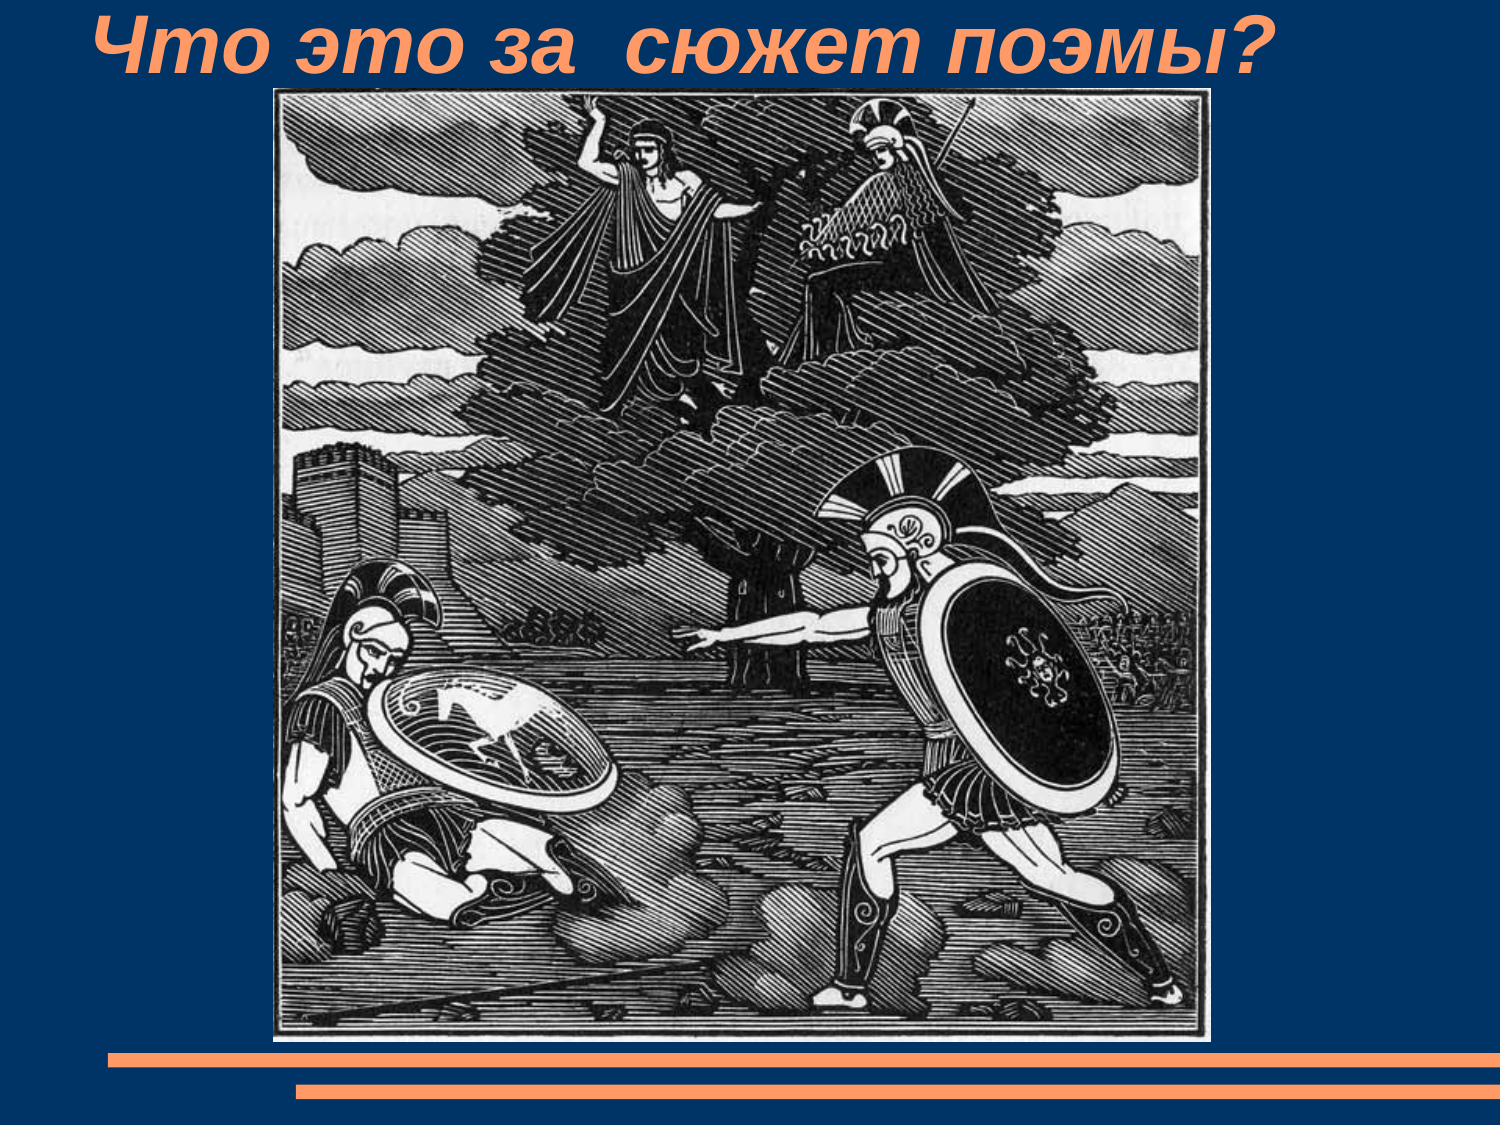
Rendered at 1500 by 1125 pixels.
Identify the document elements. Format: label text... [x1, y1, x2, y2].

picture [273, 296, 1211, 1042]
text_box Что это за сюжет поэмы? [88, 0, 1470, 296]
